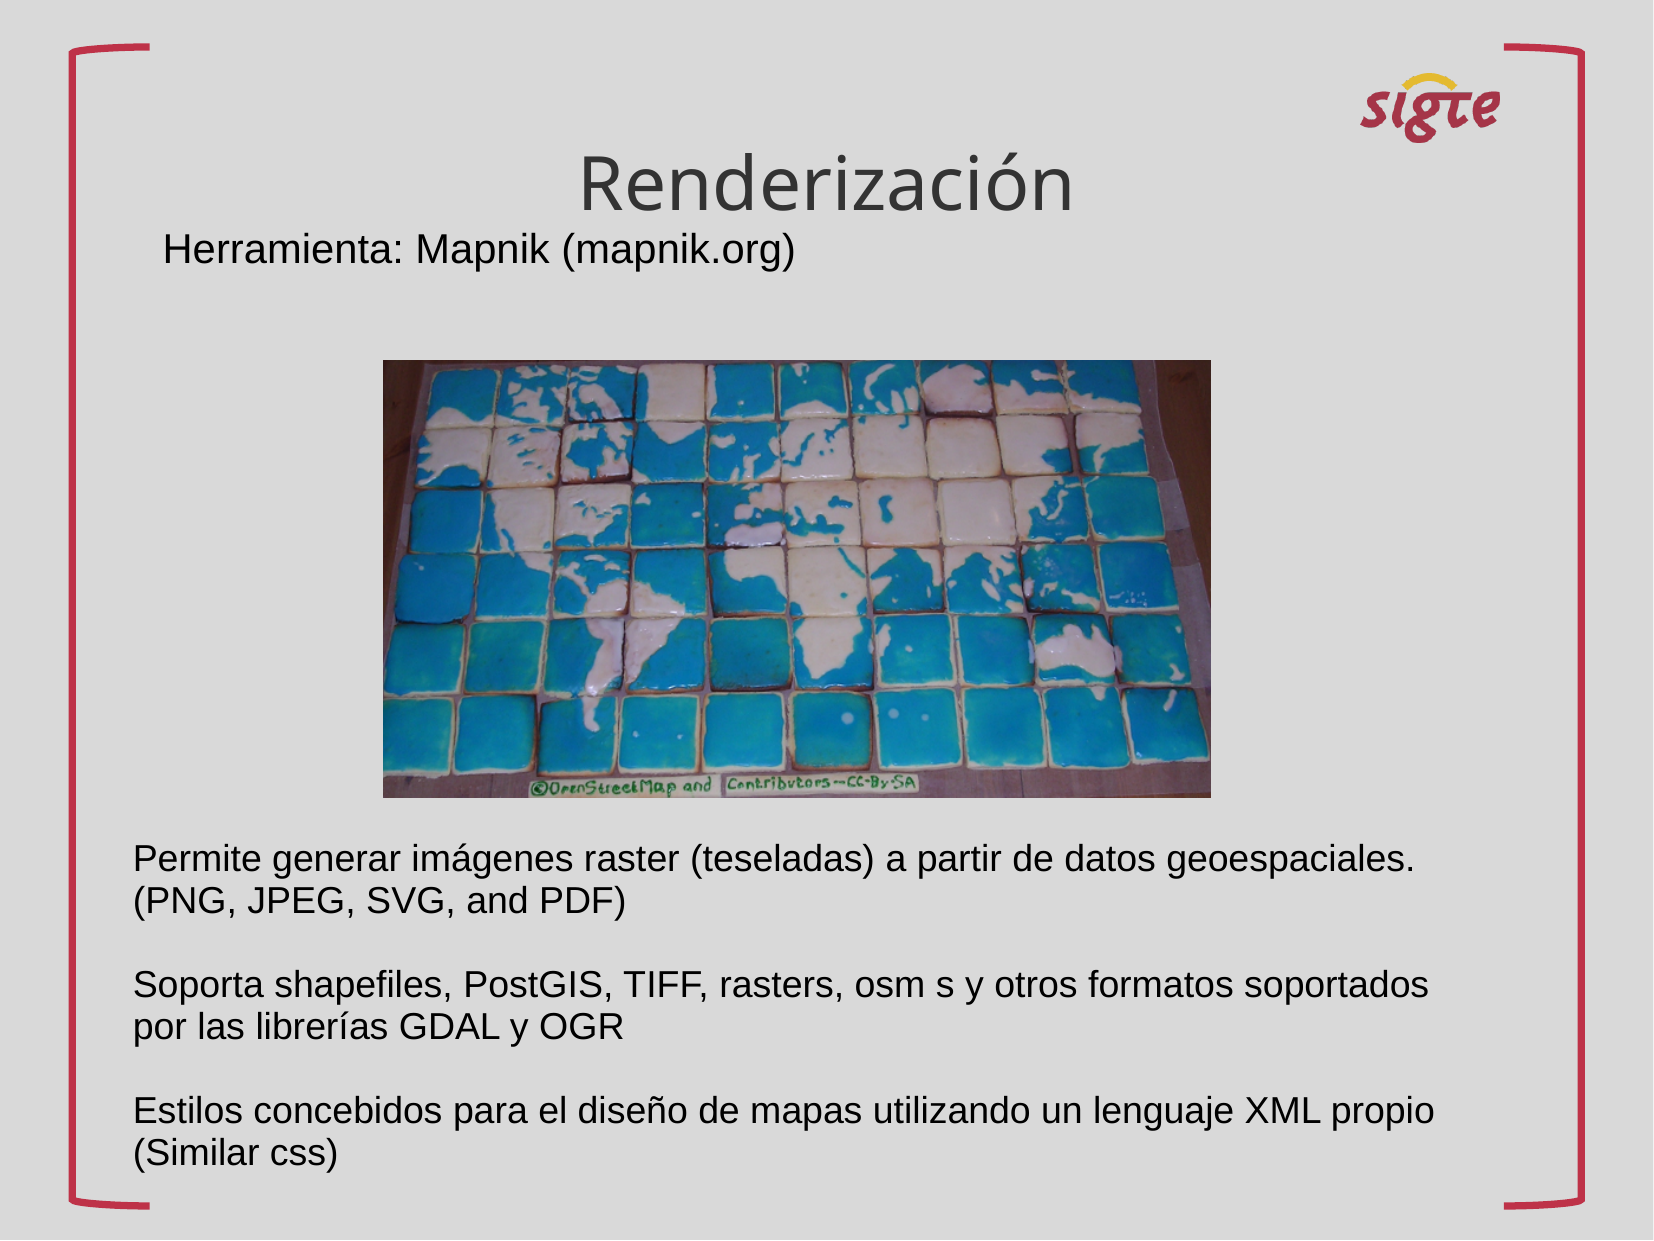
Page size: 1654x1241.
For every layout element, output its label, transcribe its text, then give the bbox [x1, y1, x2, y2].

picture [383, 360, 1211, 798]
text_box Herramienta: Mapnik (mapnik.org) [147, 230, 812, 280]
picture [1360, 73, 1500, 132]
text_box Permite generar imágenes raster (teseladas) a partir de datos geoespaciales. (PNG, JPEG, SVG, and PDF) Soporta shapefiles, PostGIS, TIFF, rasters, osm s y otros formatos soportados por las librerías GDAL y OGR Estilos concebidos para el diseño de mapas utilizando un lenguaje XML propio (Similar css) [118, 830, 1450, 1182]
text_box Renderización [59, 132, 1595, 230]
